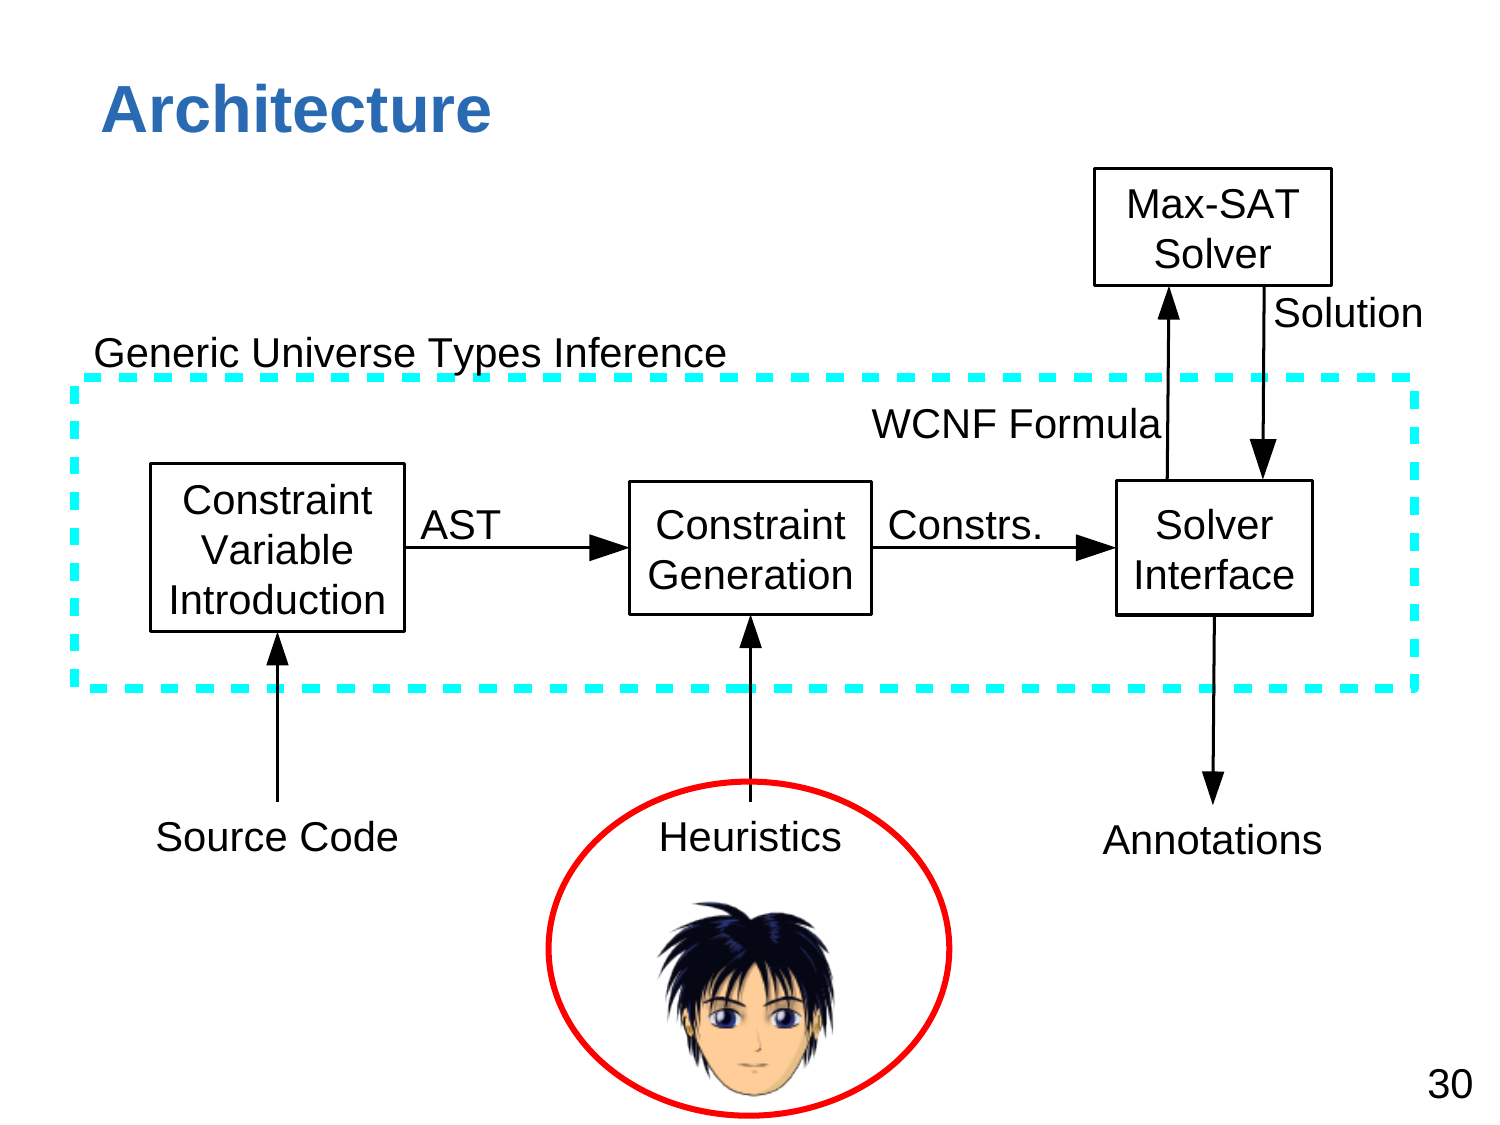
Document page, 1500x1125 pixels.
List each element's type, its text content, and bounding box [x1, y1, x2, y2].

text_box Solution [1215, 278, 1439, 344]
text_box Max-SAT Solver [1094, 168, 1332, 286]
text_box Heuristics [643, 802, 858, 867]
picture [652, 895, 842, 1104]
text_box Generic Universe Types Inference [74, 377, 1415, 689]
title Architecture [85, 63, 1407, 155]
text_box Source Code [140, 802, 415, 867]
text_box Annotations [1087, 805, 1338, 871]
